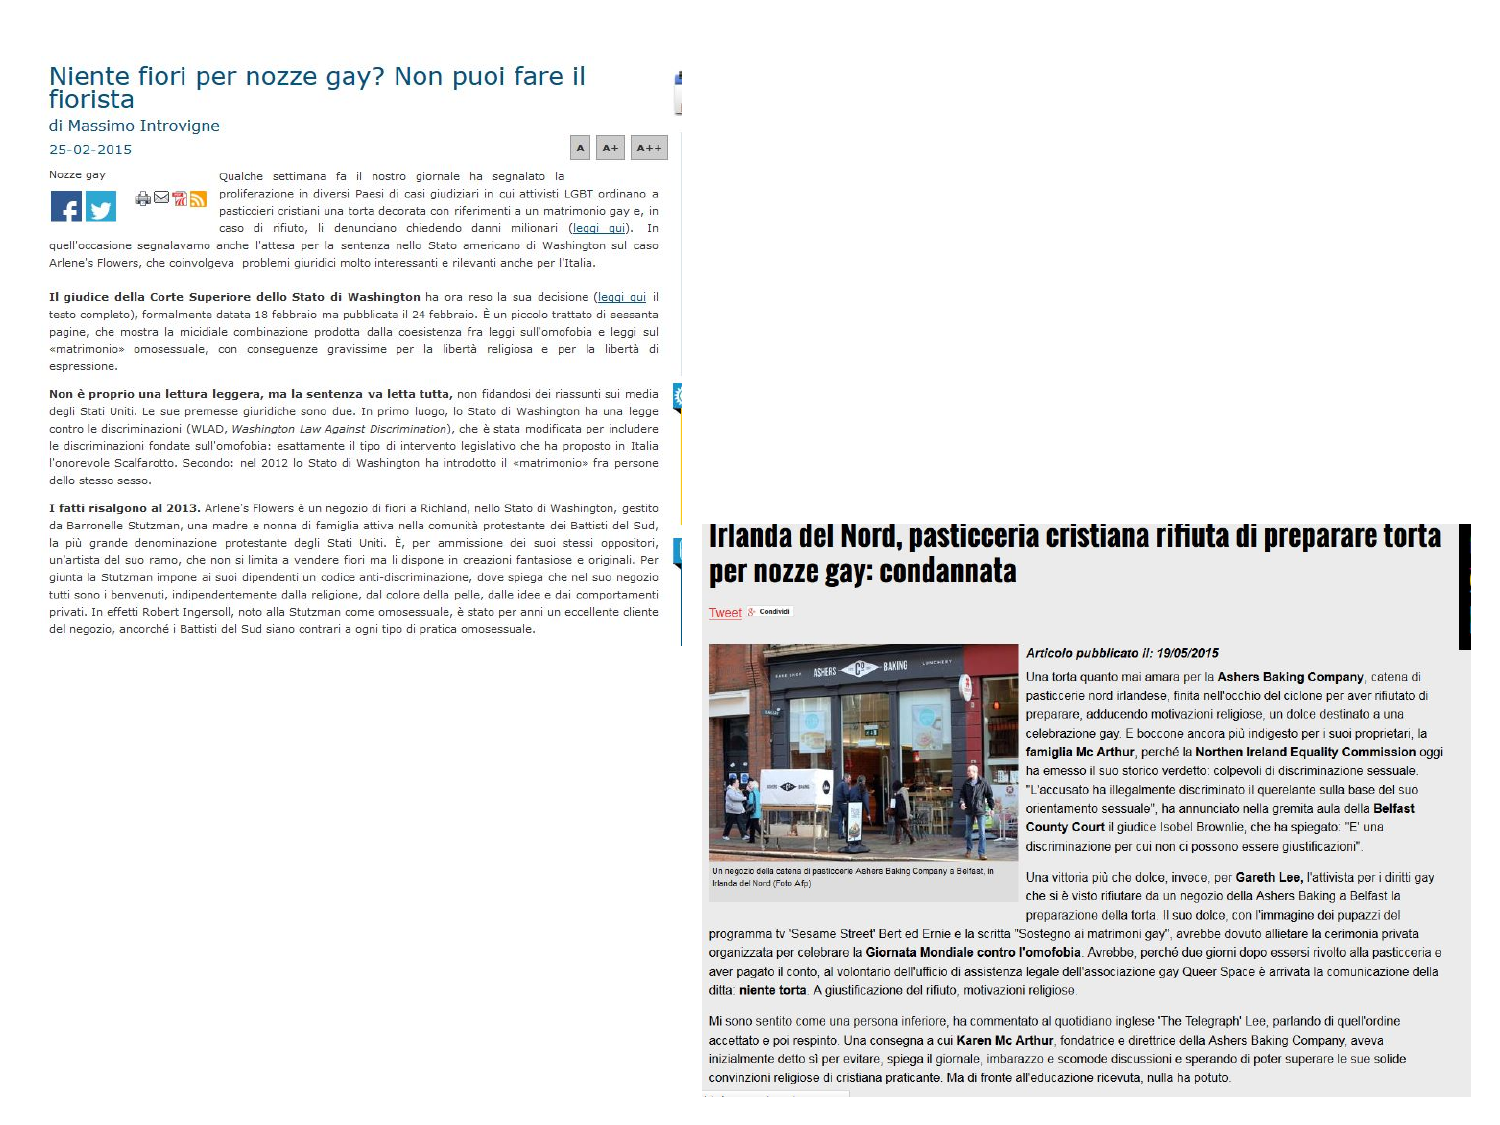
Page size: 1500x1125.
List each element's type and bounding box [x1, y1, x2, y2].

picture [702, 524, 1471, 1097]
picture [41, 56, 682, 646]
